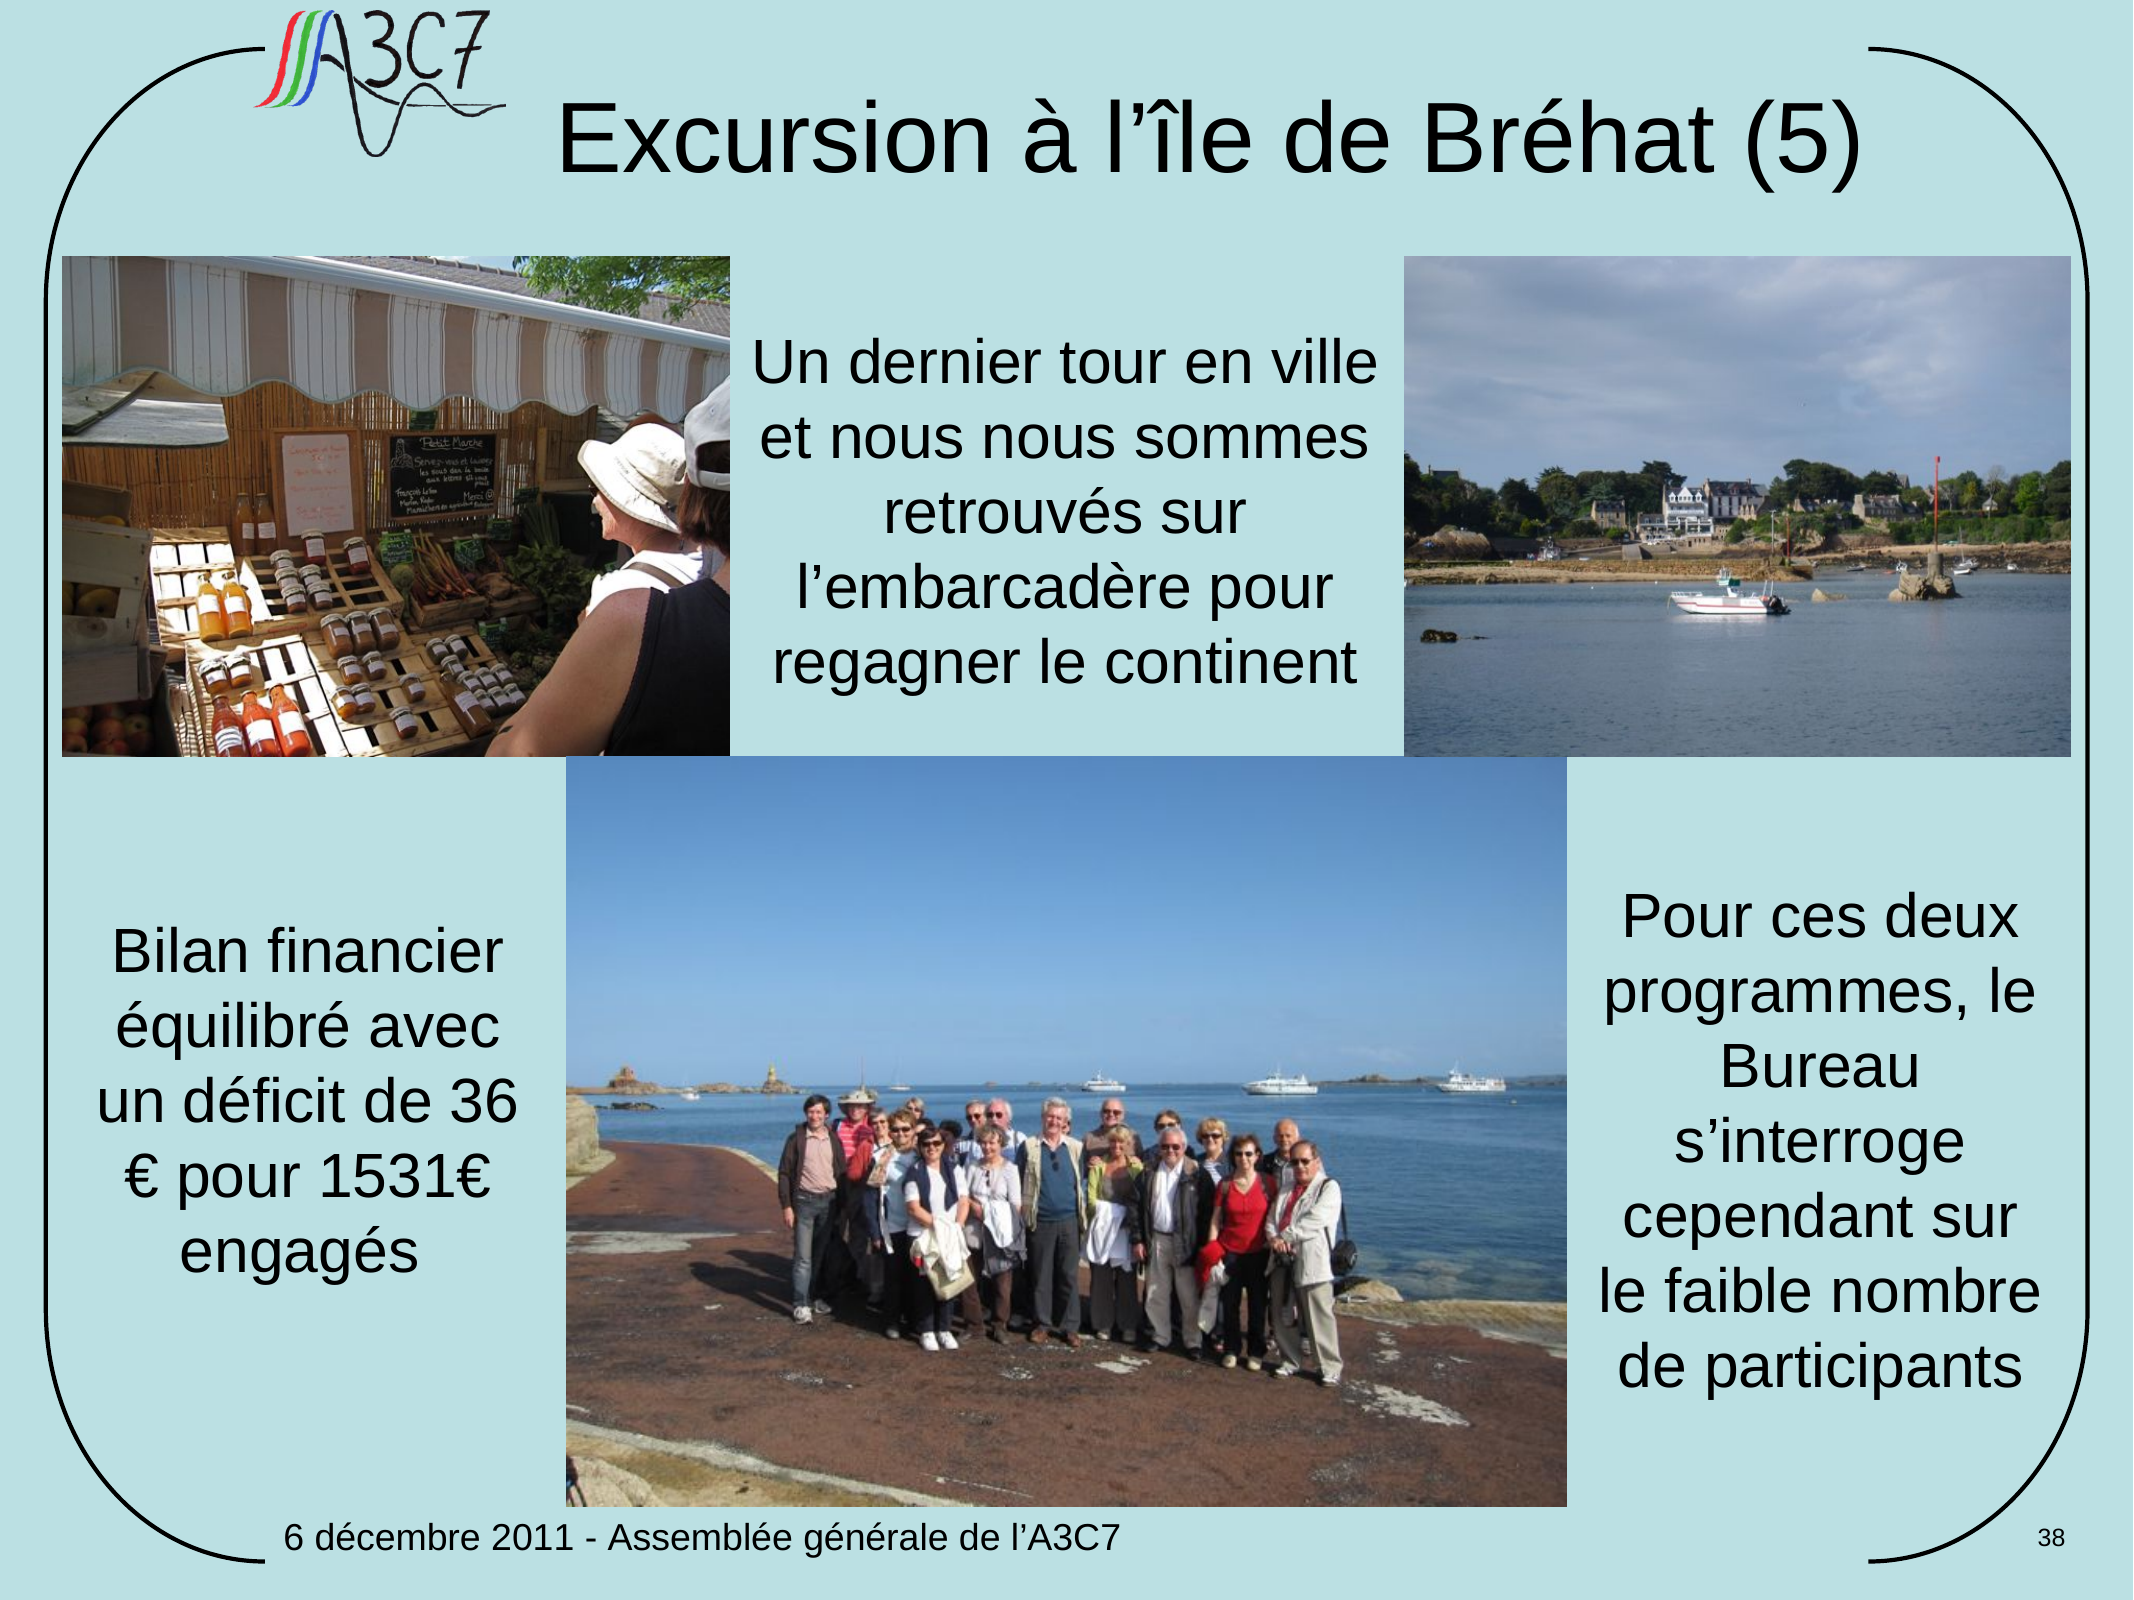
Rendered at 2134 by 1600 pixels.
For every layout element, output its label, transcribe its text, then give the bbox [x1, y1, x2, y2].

text_box Bilan financier équilibré avec un déficit de 36 € pour 1531€ engagés [79, 910, 538, 1351]
text_box Un dernier tour en ville et nous nous sommes retrouvés sur l’embarcadère pour regagner le continent [737, 320, 1394, 690]
title Excursion à l’île de Bréhat (5) [506, 64, 1926, 225]
picture [253, 10, 506, 157]
text_box 6 décembre 2011 - Assemblée générale de l’A3C7 [274, 1512, 1131, 1558]
text_box Pour ces deux programmes, le Bureau s’interroge cependant sur le faible nombre de participants [1585, 874, 2057, 1386]
picture [62, 256, 2071, 1507]
